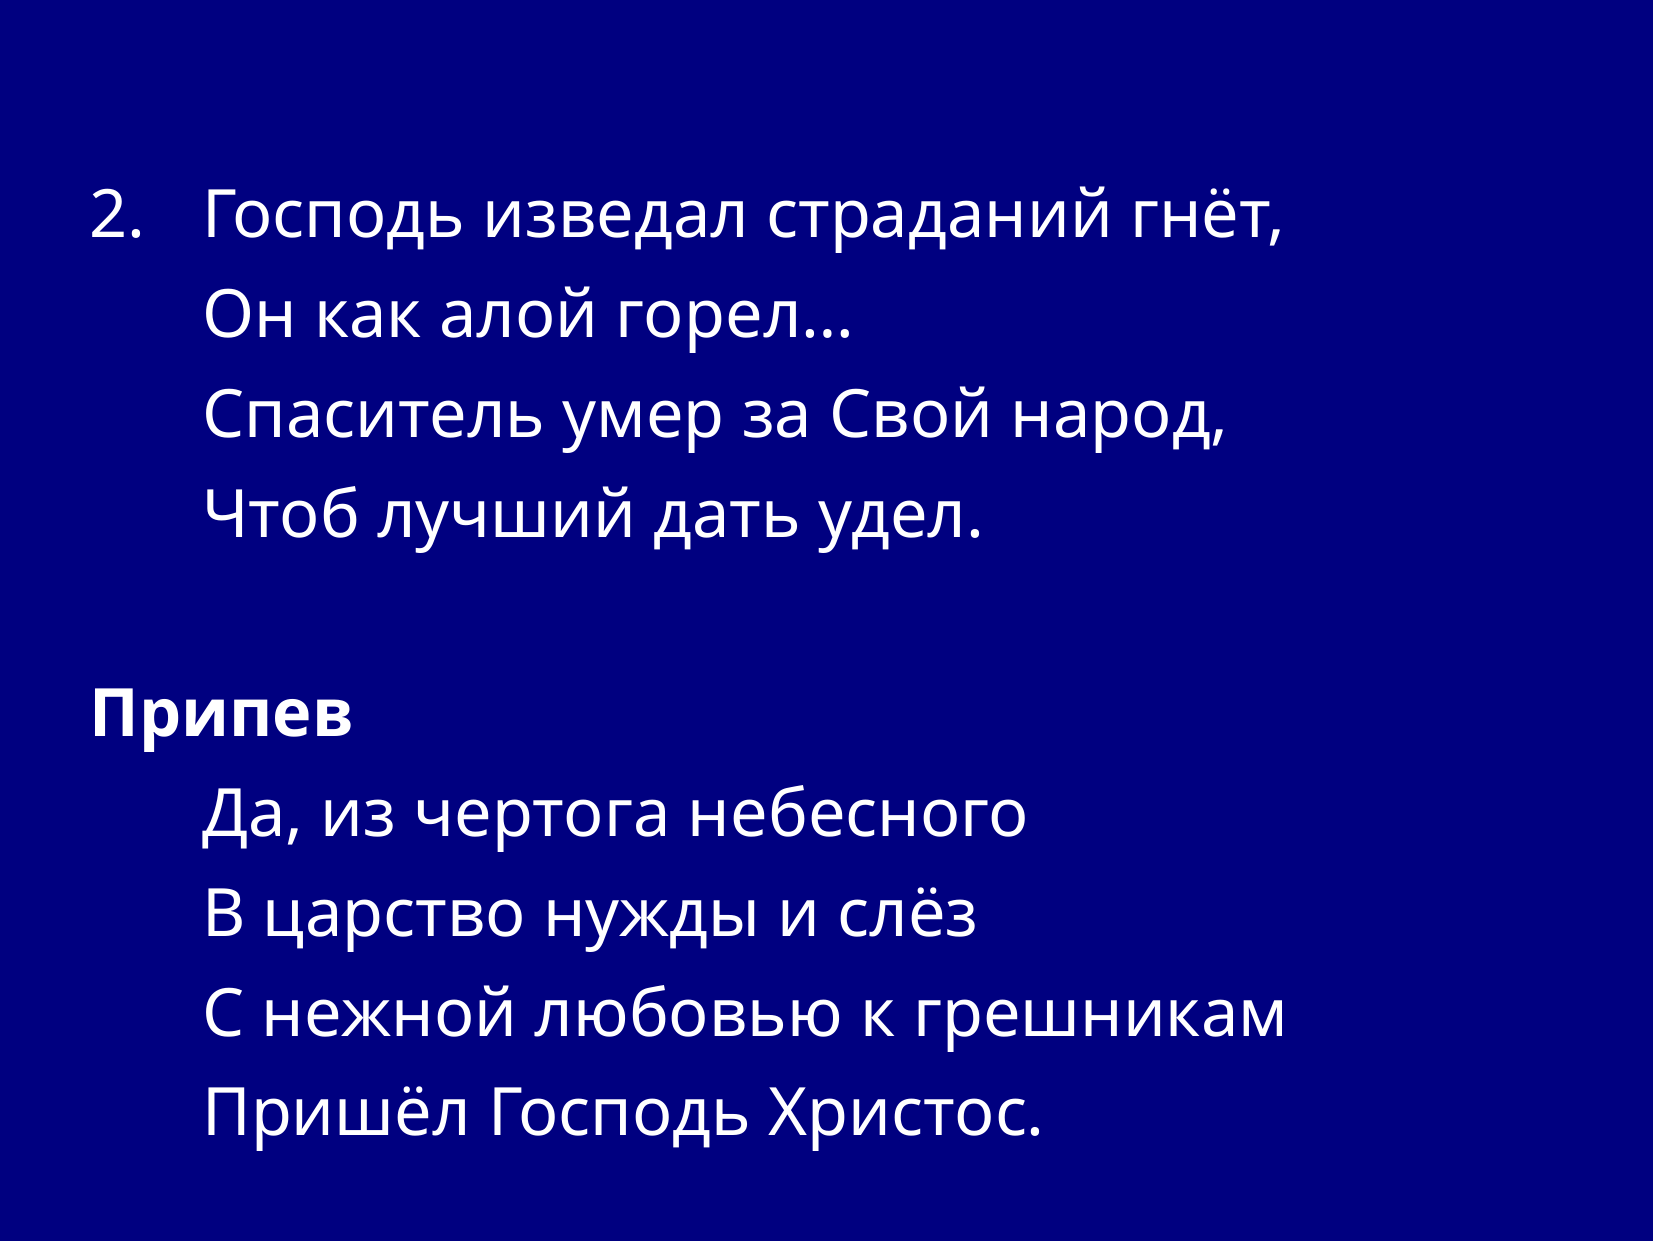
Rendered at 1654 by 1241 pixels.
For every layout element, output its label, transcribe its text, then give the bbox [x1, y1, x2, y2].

text_box 2. Господь изведал страданий гнёт, Он как алой горел… Спаситель умер за Свой народ, Чтоб лучший дать удел. Припев Да, из чертога небесного В царство нужды и слёз С нежной любовью к грешникам Пришёл Господь Христос. [75, 150, 1576, 1163]
